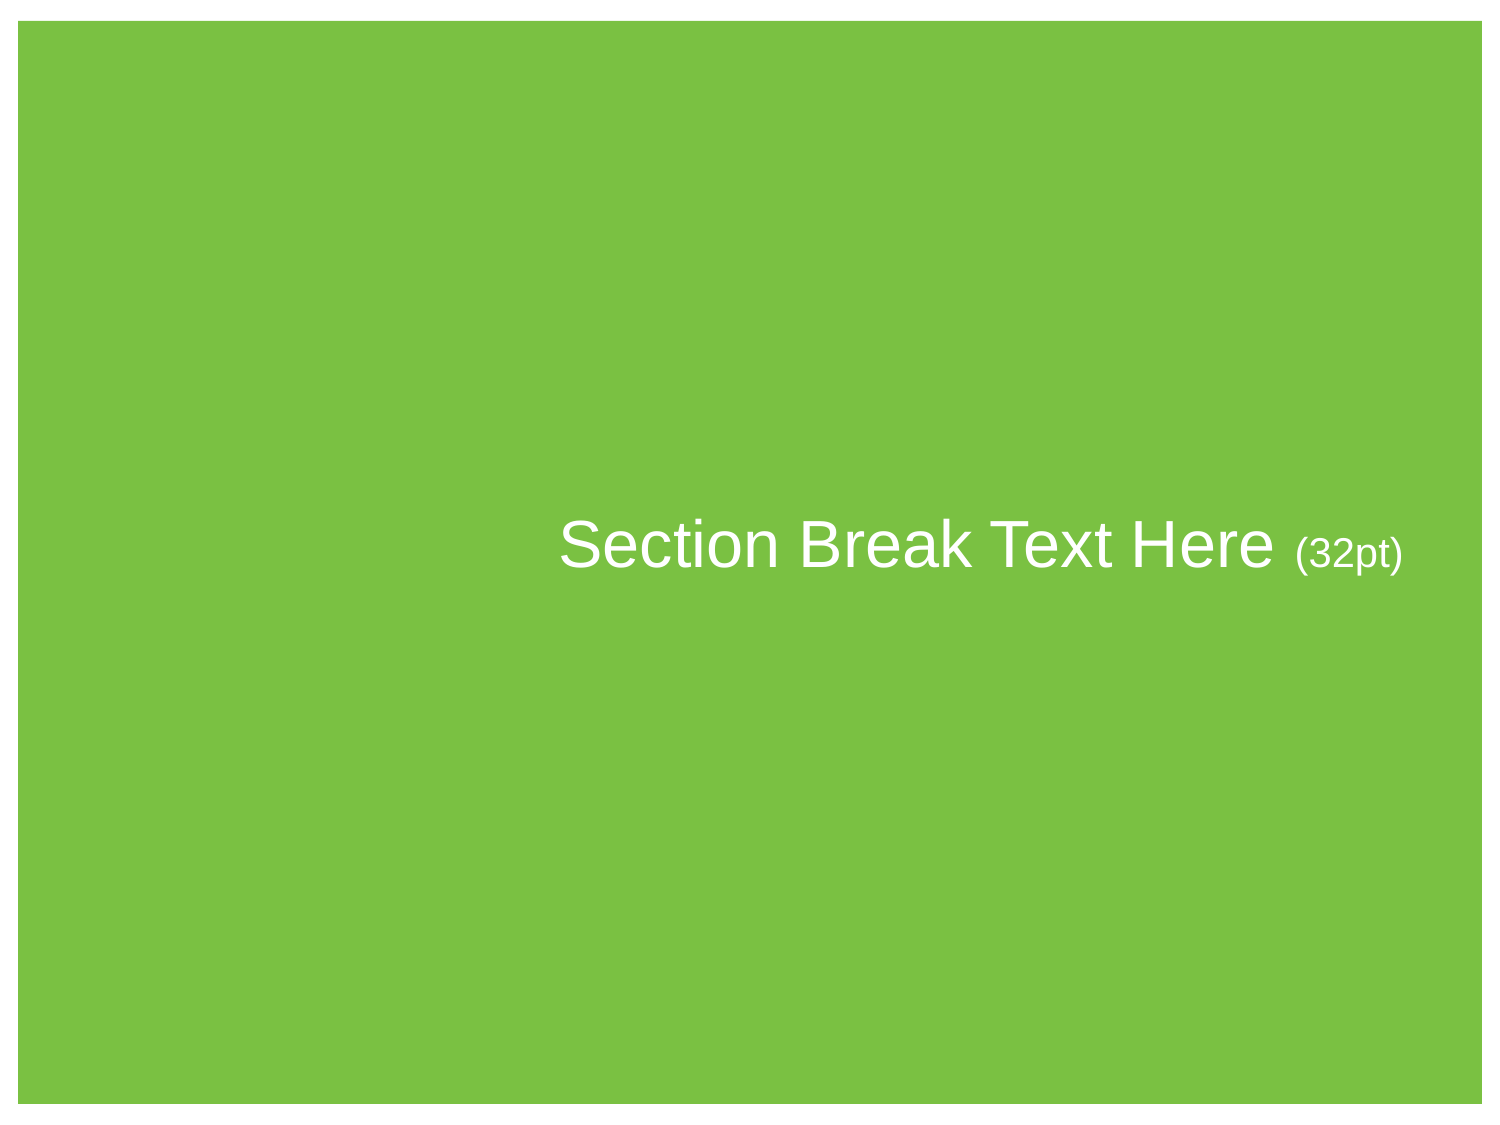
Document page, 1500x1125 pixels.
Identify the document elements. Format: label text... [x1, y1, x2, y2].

title Section Break Text Here (32pt) [53, 450, 1404, 638]
